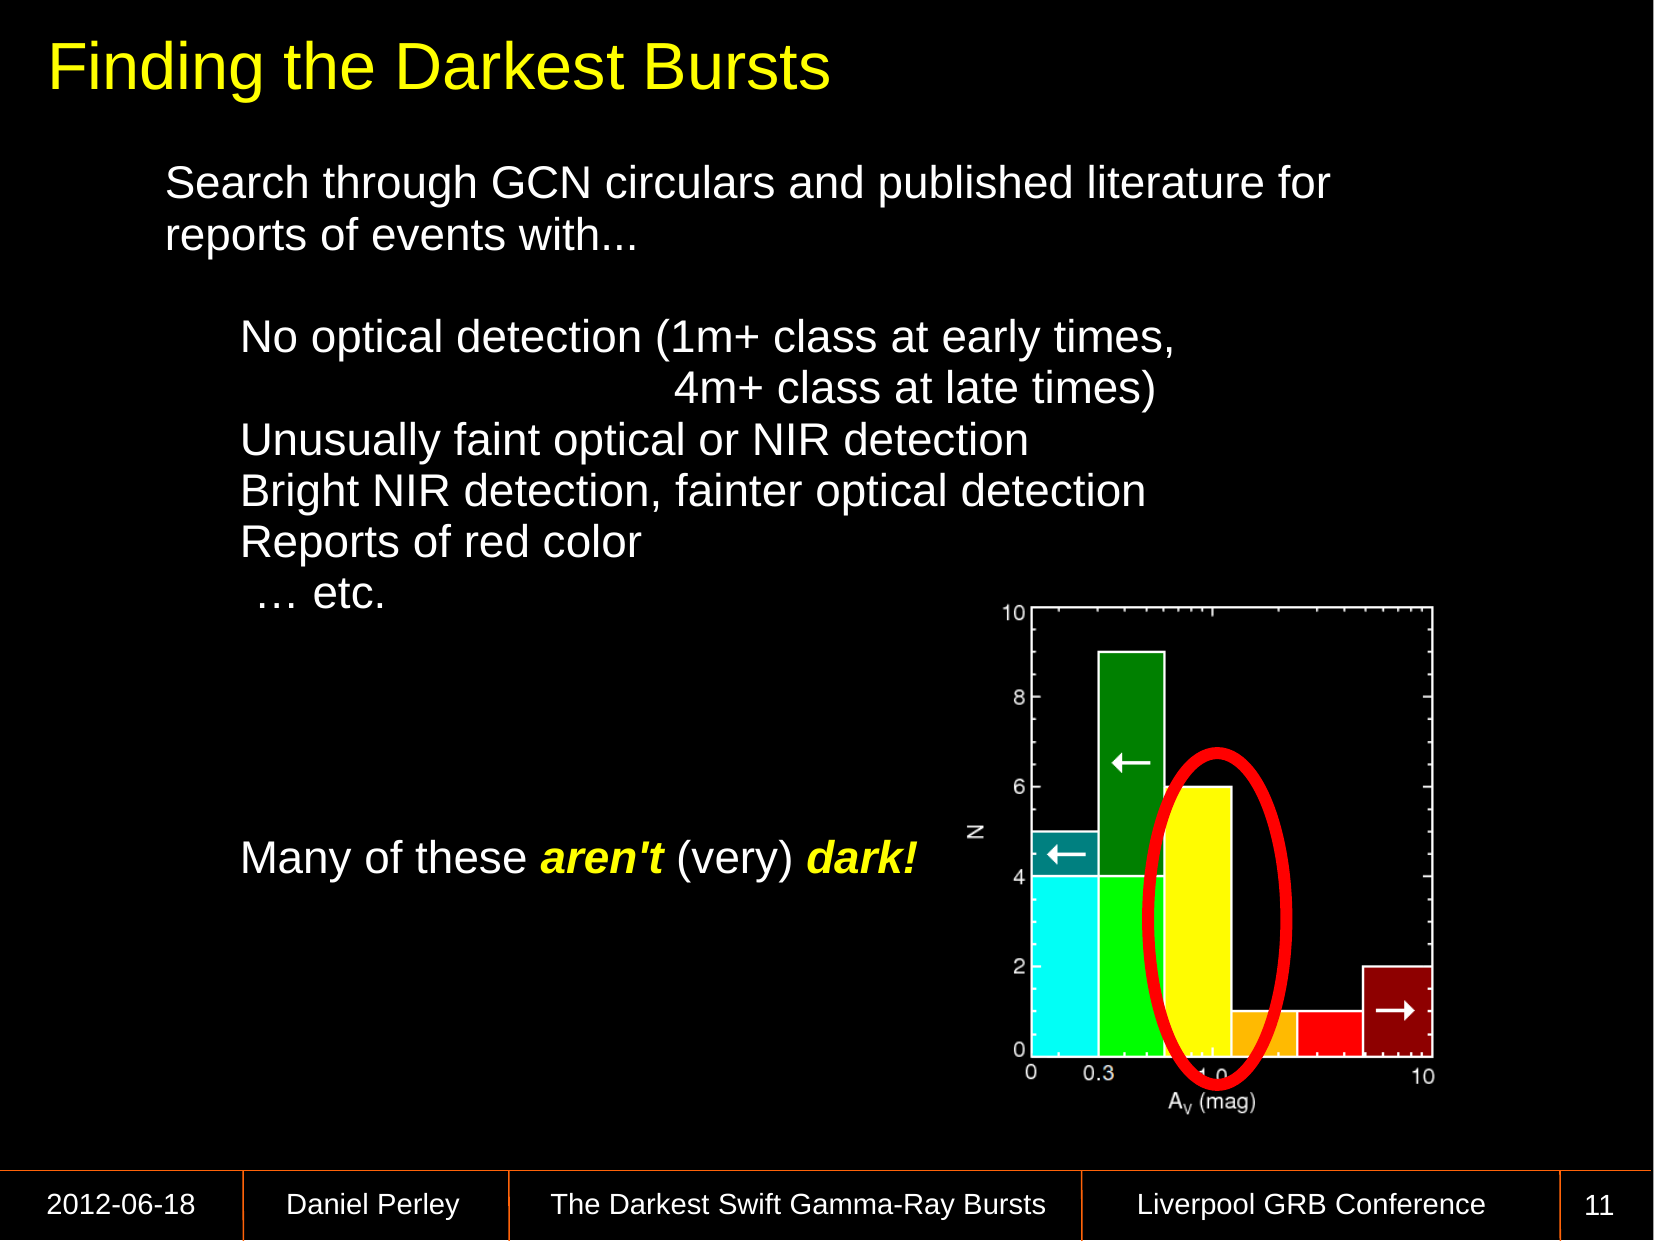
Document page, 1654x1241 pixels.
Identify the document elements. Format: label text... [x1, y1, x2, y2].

picture [953, 598, 1463, 1126]
text_box Search through GCN circulars and published literature for reports of events with... No optical detection (1m+ class at early times, 4m+ class at late times) Unusually faint optical or NIR detection Bright NIR detection, fainter optical detection Reports of red color … etc. [150, 150, 1426, 627]
text_box Many of these aren't (very) dark! [225, 824, 953, 891]
title Finding the Darkest Bursts [47, 25, 1564, 107]
